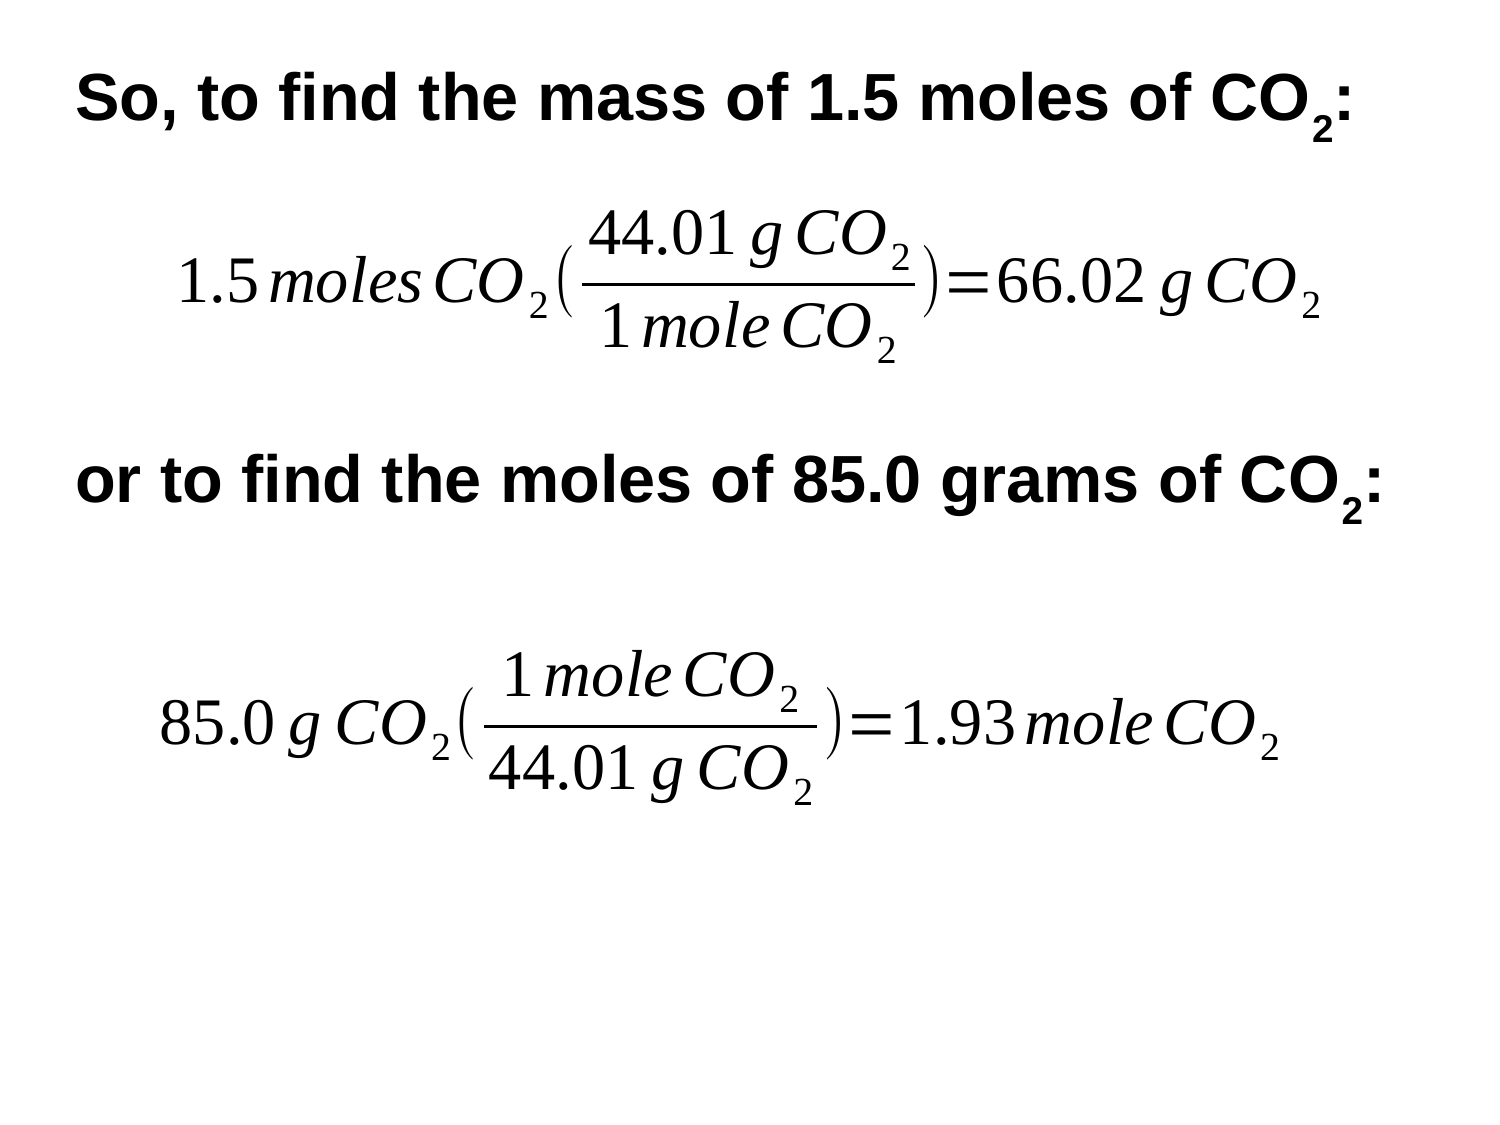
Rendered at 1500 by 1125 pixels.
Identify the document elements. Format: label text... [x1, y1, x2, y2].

chart [170, 195, 1330, 375]
chart [153, 637, 1288, 817]
text_box So, to find the mass of 1.5 moles of CO2: or to find the moles of 85.0 grams of CO2: [75, 33, 1425, 1017]
